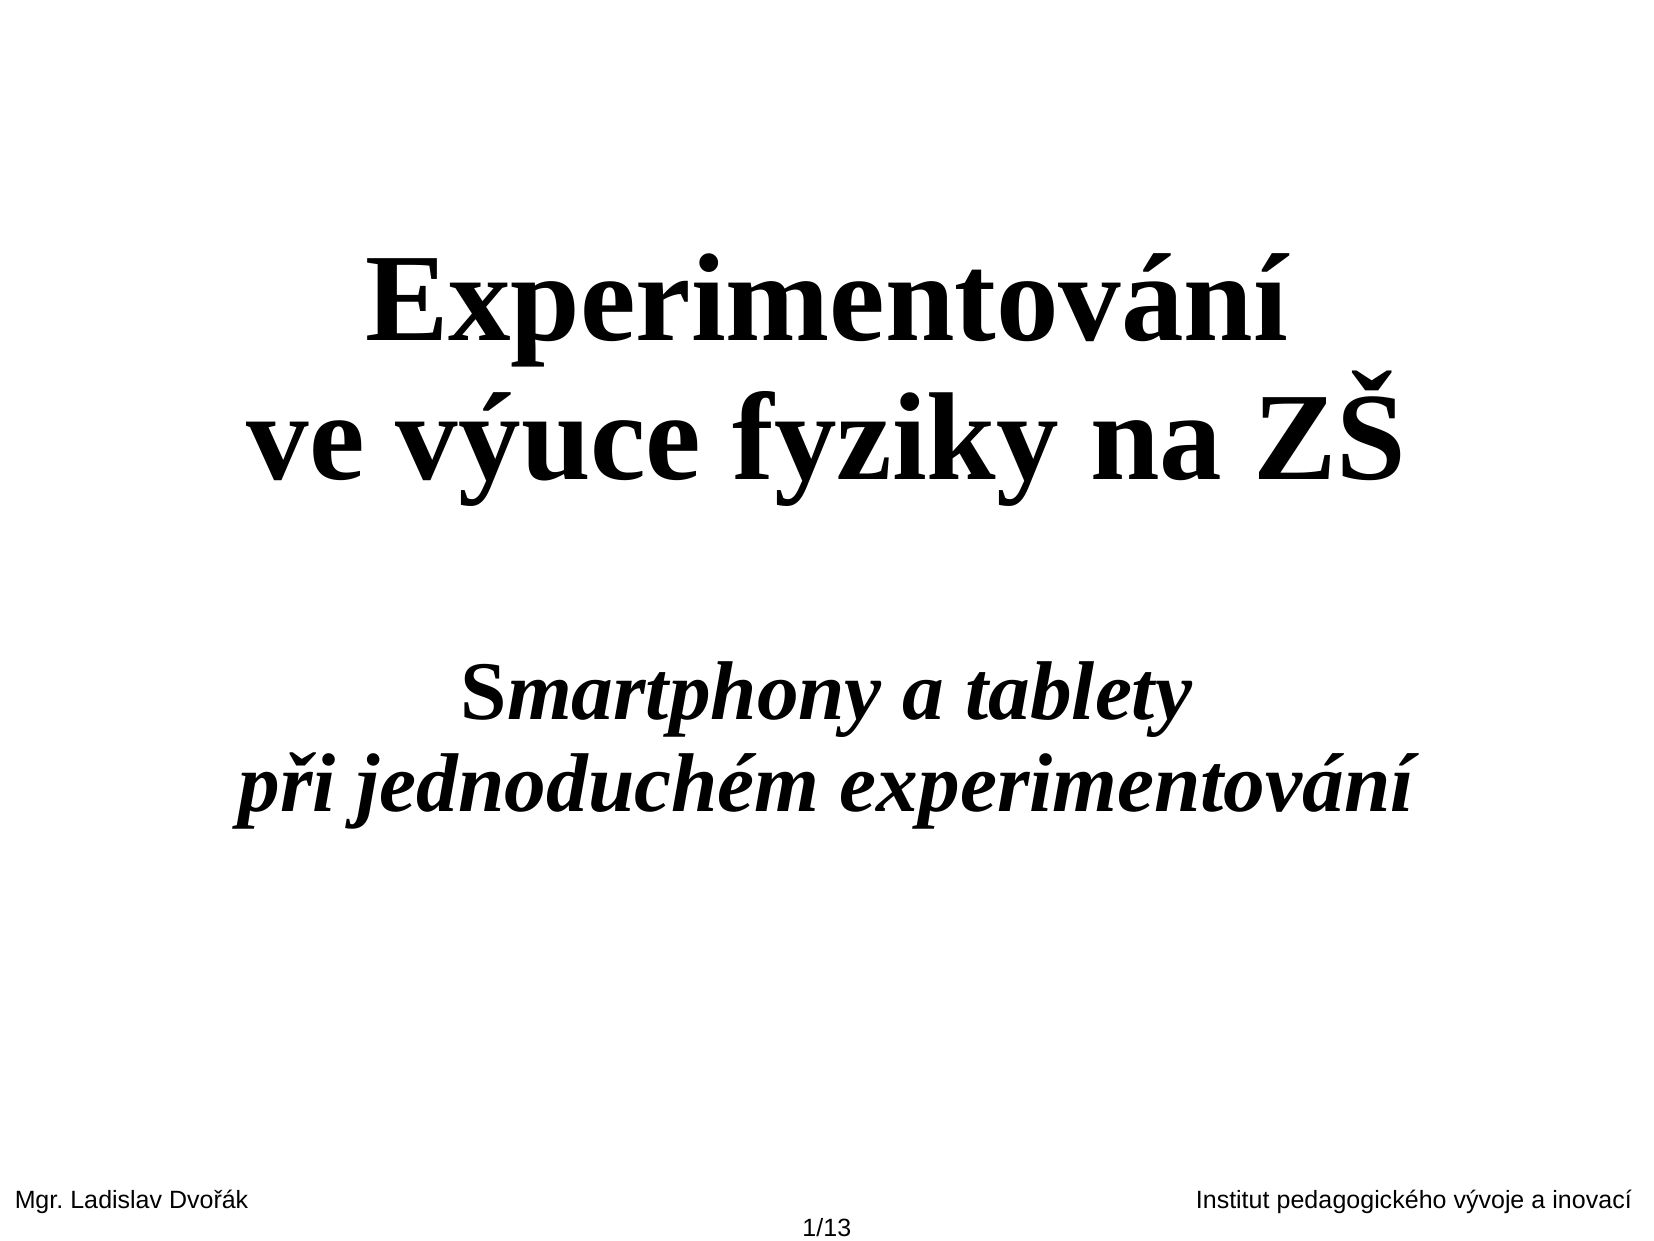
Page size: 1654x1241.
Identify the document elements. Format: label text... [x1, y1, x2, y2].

text_box Mgr. Ladislav Dvořák Institut pedagogického vývoje a inovací <číslo>/13 [0, 1177, 1654, 1241]
subtitle Experimentování ve výuce fyziky na ZŠ Smartphony a tablety při jednoduchém experimentování [82, 49, 1571, 1010]
